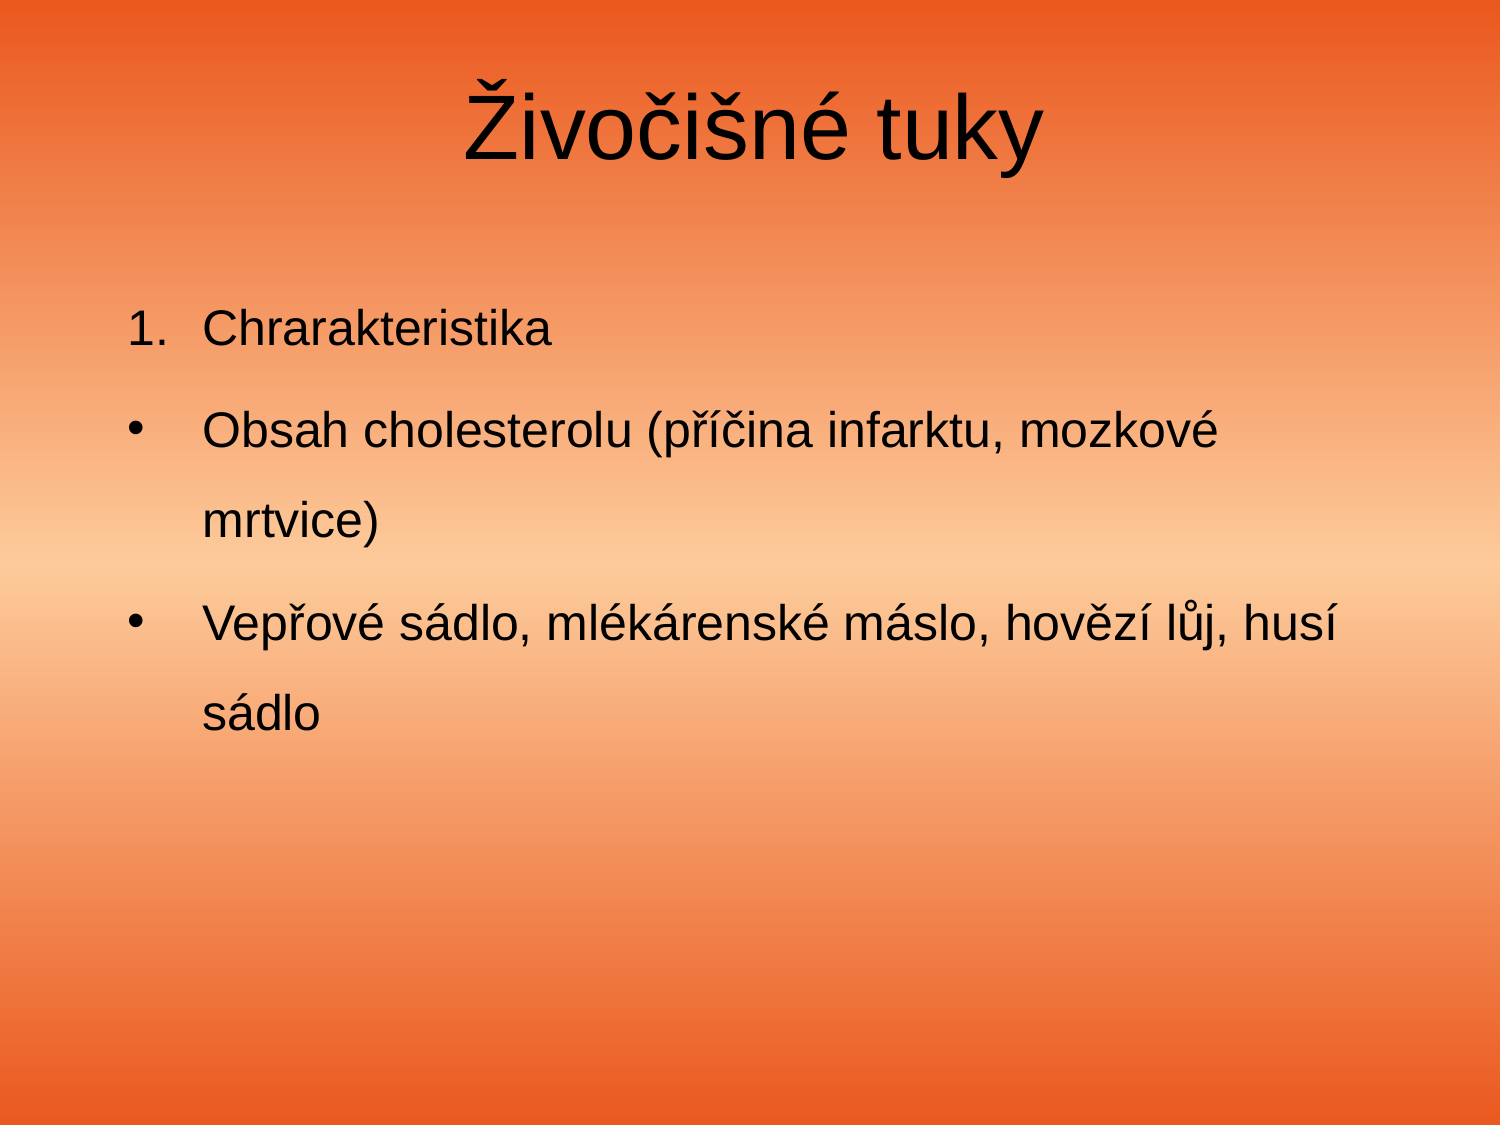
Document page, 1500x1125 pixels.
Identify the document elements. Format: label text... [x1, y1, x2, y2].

title Živočišné tuky [117, 58, 1393, 188]
list Chrarakteristika Obsah cholesterolu (příčina infarktu, mozkové mrtvice) Vepřové sádlo, mlékárenské máslo, hovězí lůj, husí sádlo [112, 257, 1388, 1000]
